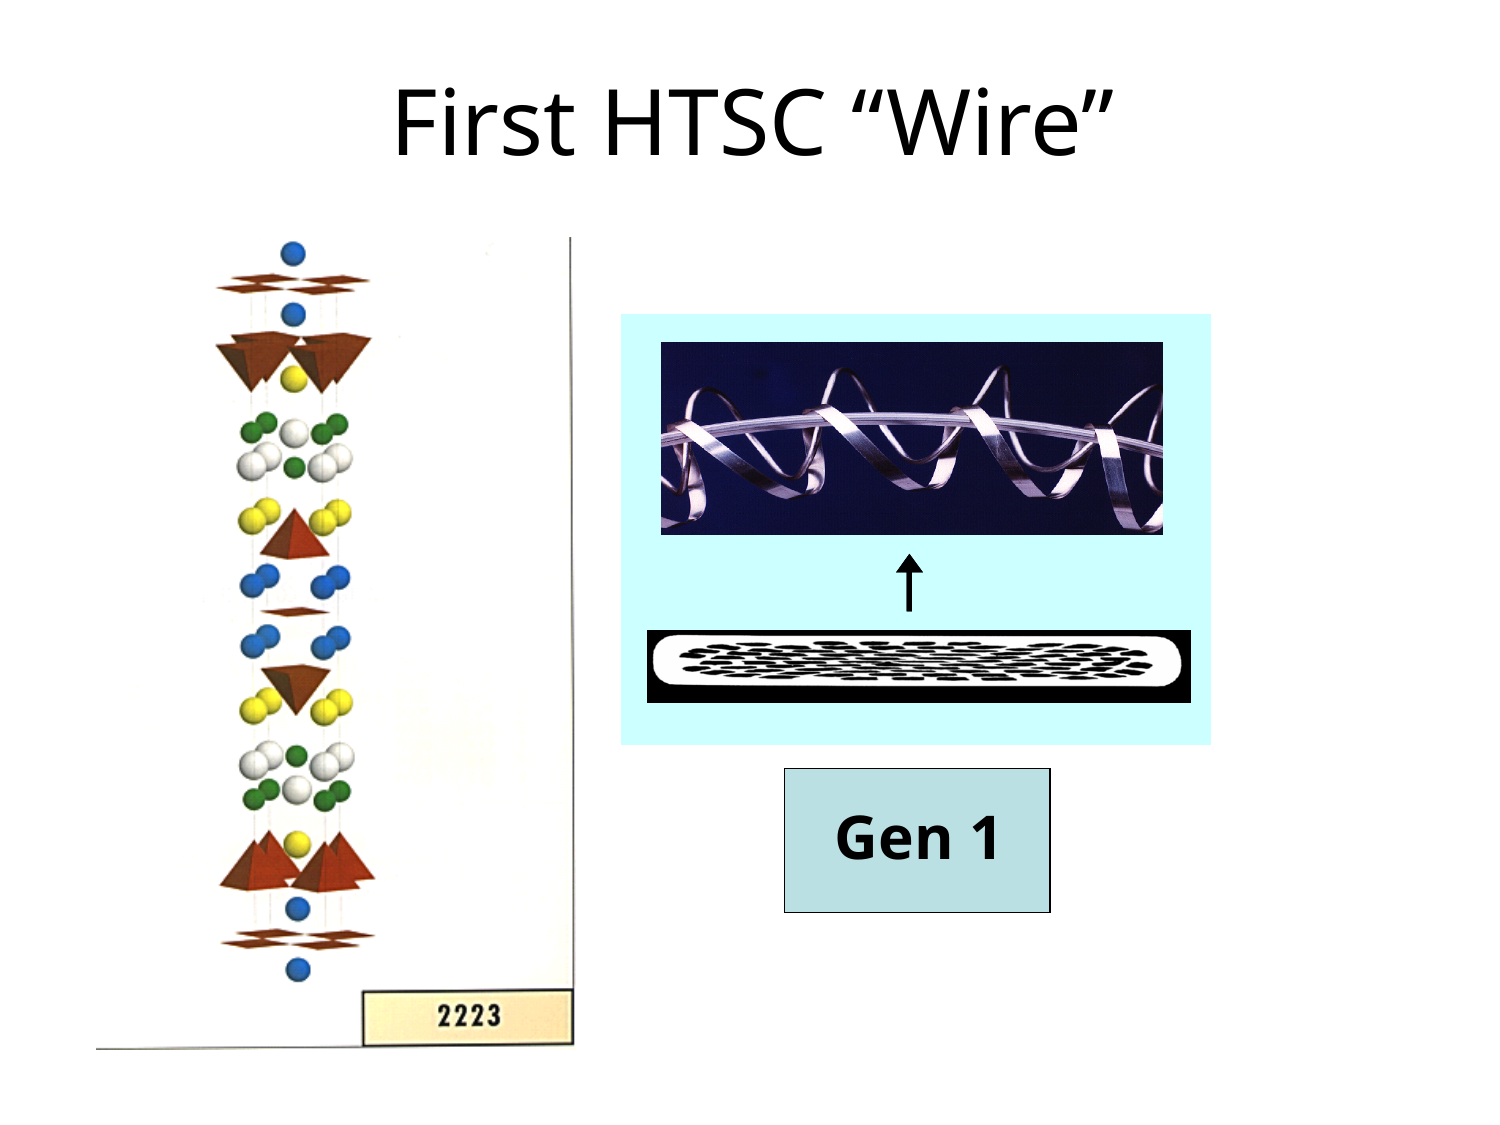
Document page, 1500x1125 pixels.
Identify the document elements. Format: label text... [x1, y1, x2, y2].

picture [647, 630, 1191, 703]
text_box [785, 769, 1049, 912]
picture [661, 342, 1163, 535]
text_box Gen 1 [834, 798, 1005, 872]
title First HTSC “Wire” [78, 24, 1429, 213]
picture [96, 237, 576, 1051]
text_box [621, 314, 1211, 745]
